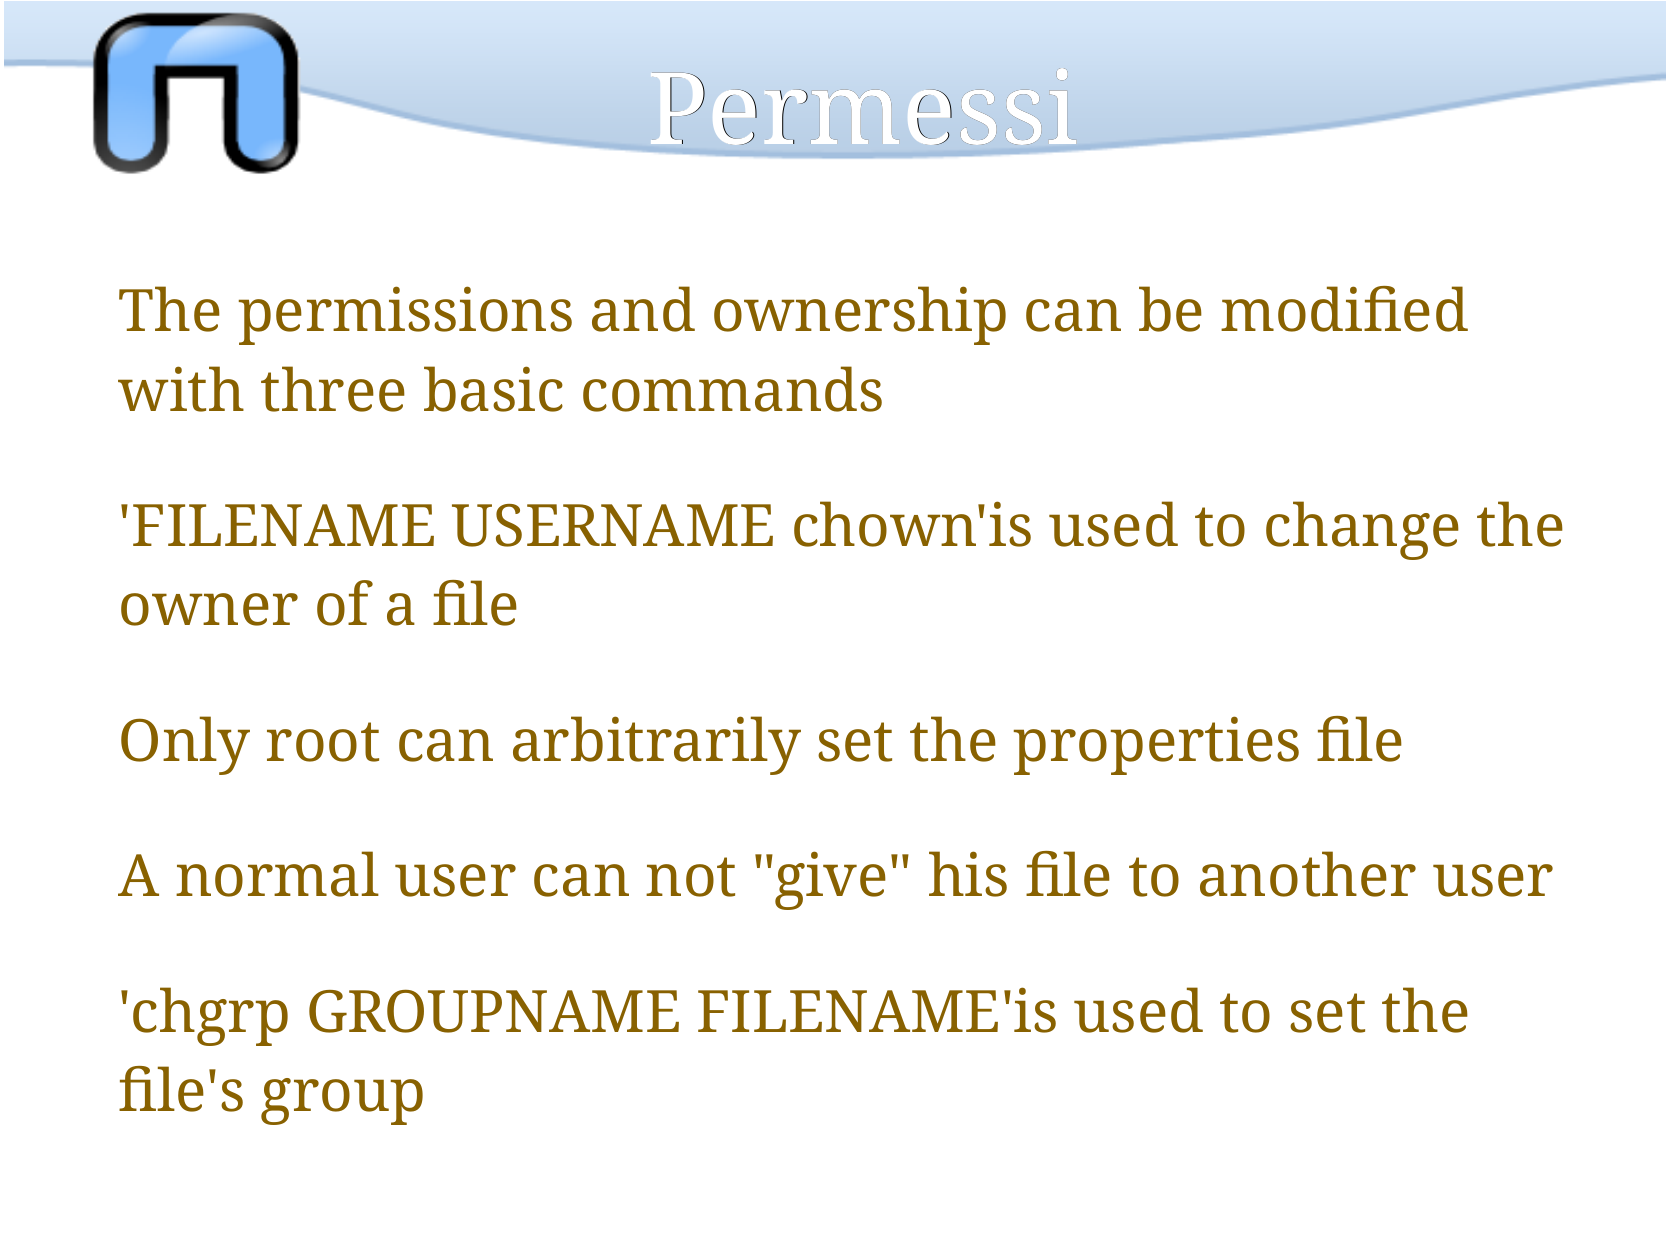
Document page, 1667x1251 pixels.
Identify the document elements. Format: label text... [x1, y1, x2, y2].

text_box Permessi [446, 29, 1280, 283]
list The permissions and ownership can be modified with three basic commands 'FILENAME USERNAME chown'is used to change the owner of a file Only root can arbitrarily set the properties file A normal user can not "give" his file to another user 'chgrp GROUPNAME FILENAME'is used to set the file's group [118, 269, 1604, 1251]
picture [0, 0, 1667, 1251]
